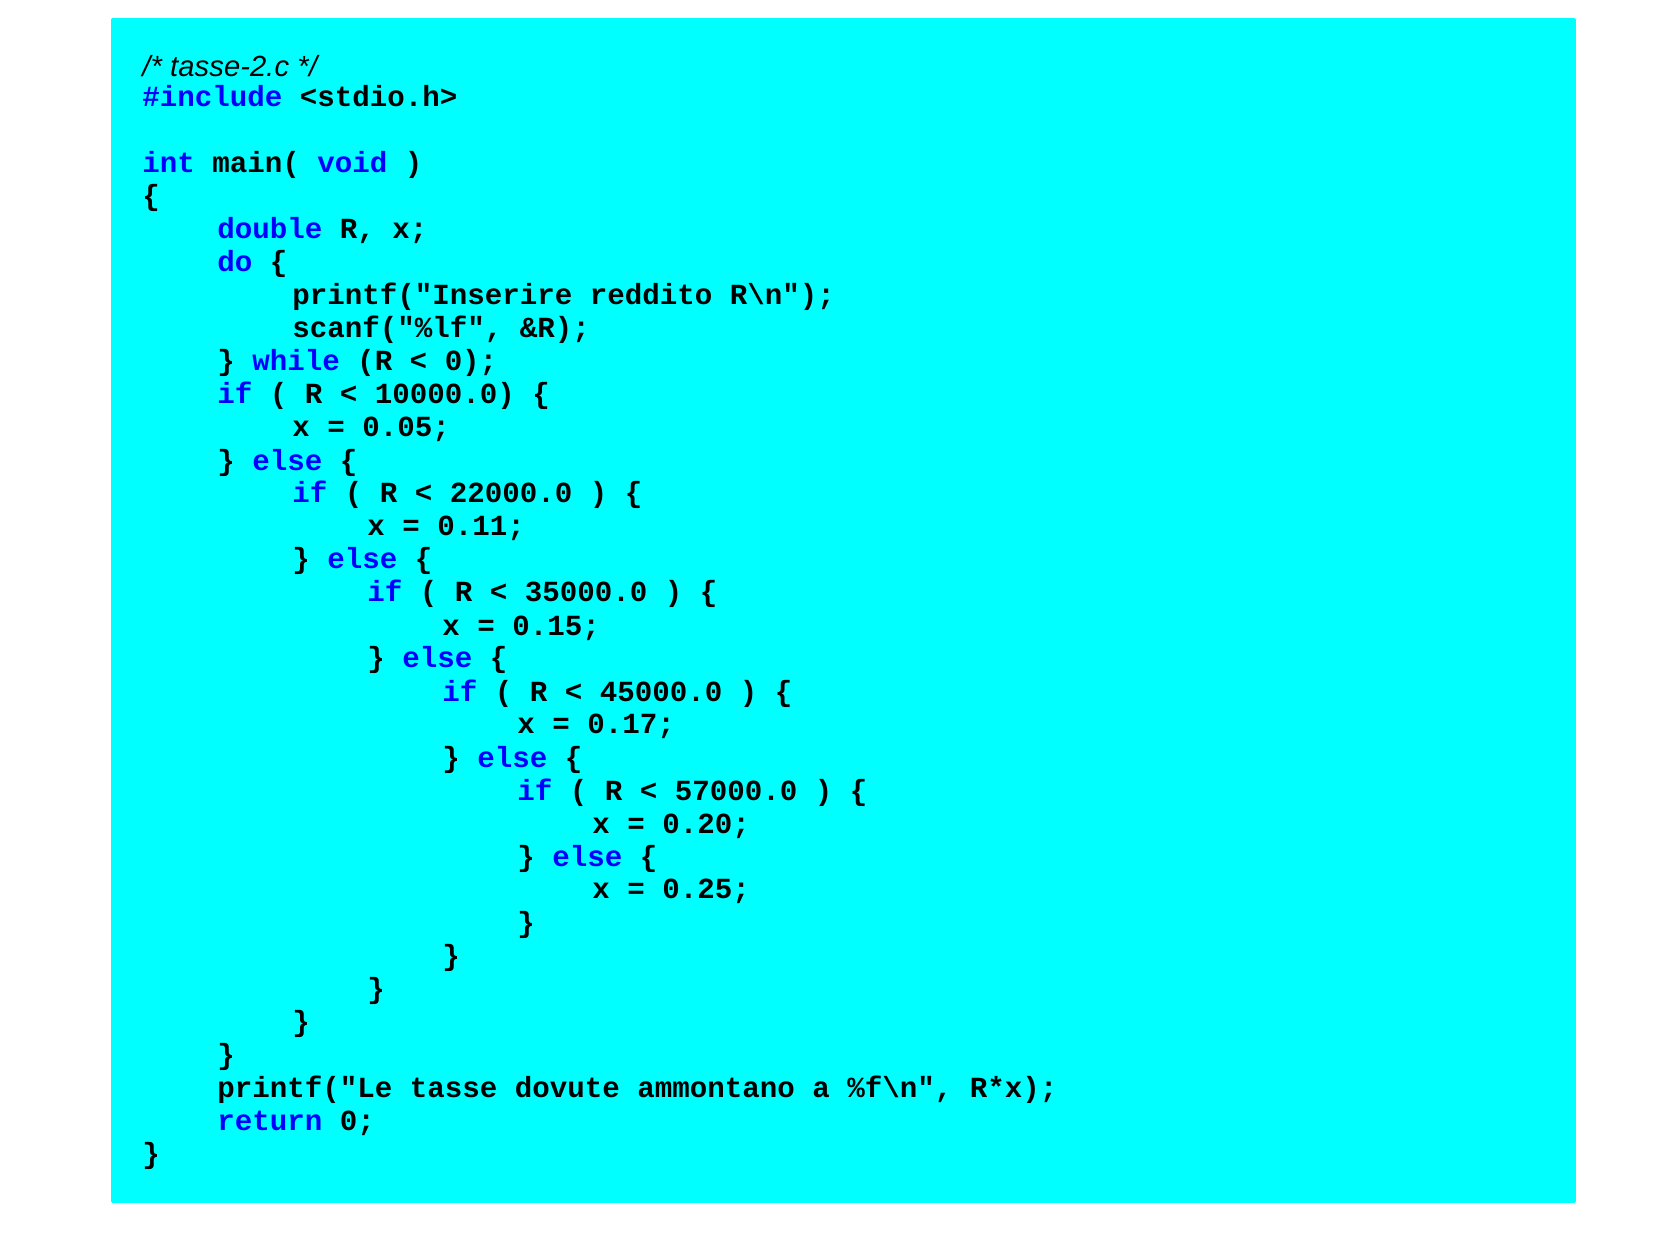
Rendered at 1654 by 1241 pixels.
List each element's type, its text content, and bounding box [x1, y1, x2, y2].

text_box /* tasse-2.c */ #include <stdio.h> int main( void ) { double R, x; do { printf("Inserire reddito R\n"); scanf("%lf", &R); } while (R < 0); if ( R < 10000.0) { x = 0.05; } else { if ( R < 22000.0 ) { x = 0.11; } else { if ( R < 35000.0 ) { x = 0.15; } else { if ( R < 45000.0 ) { x = 0.17; } else { if ( R < 57000.0 ) { x = 0.20; } else { x = 0.25; } } } } } printf("Le tasse dovute ammontano a %f\n", R*x); return 0; } [112, 19, 1575, 1202]
